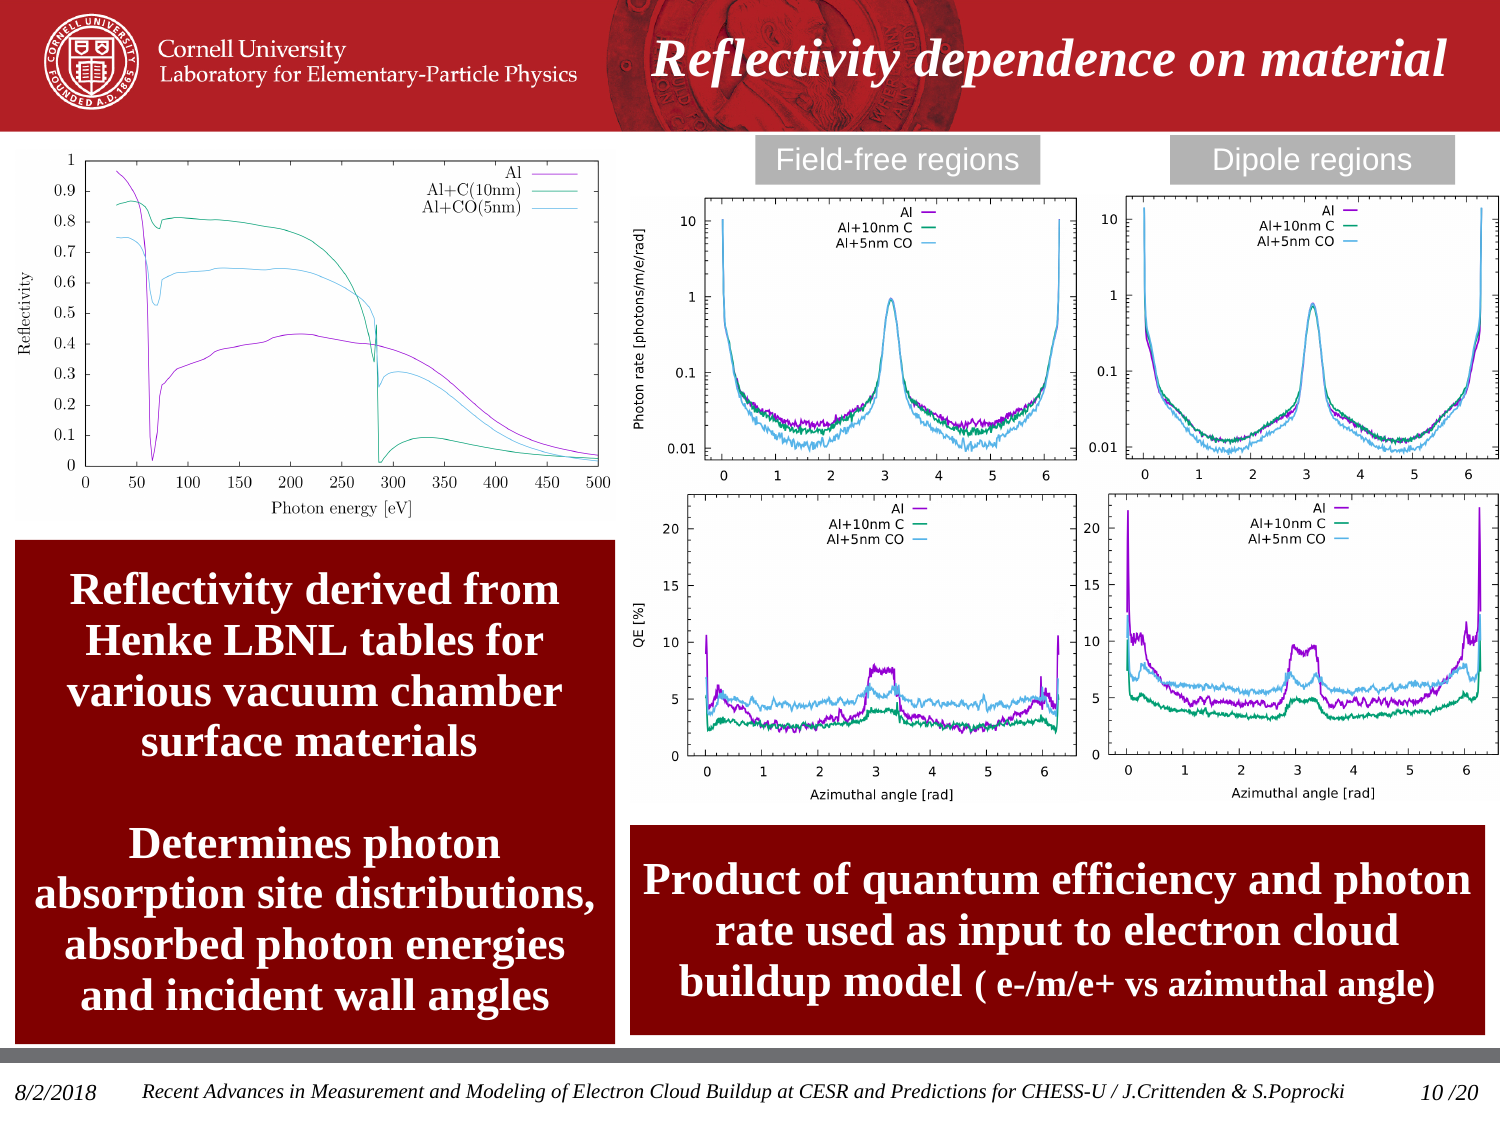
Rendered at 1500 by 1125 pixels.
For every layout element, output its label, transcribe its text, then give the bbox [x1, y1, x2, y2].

title Reflectivity dependence on material [600, 0, 1500, 121]
text_box Dipole regions [1170, 135, 1456, 185]
picture [0, 0, 1500, 132]
text_box Product of quantum efficiency and photon rate used as input to electron cloud buildup model ( e-/m/e+ vs azimuthal angle) [630, 825, 1486, 1036]
text_box Reflectivity derived from Henke LBNL tables for various vacuum chamber surface materials Determines photon absorption site distributions, absorbed photon energies and incident wall angles [15, 539, 616, 1045]
picture [15, 149, 616, 521]
text_box Field-free regions [755, 135, 1041, 185]
picture [630, 194, 1500, 803]
